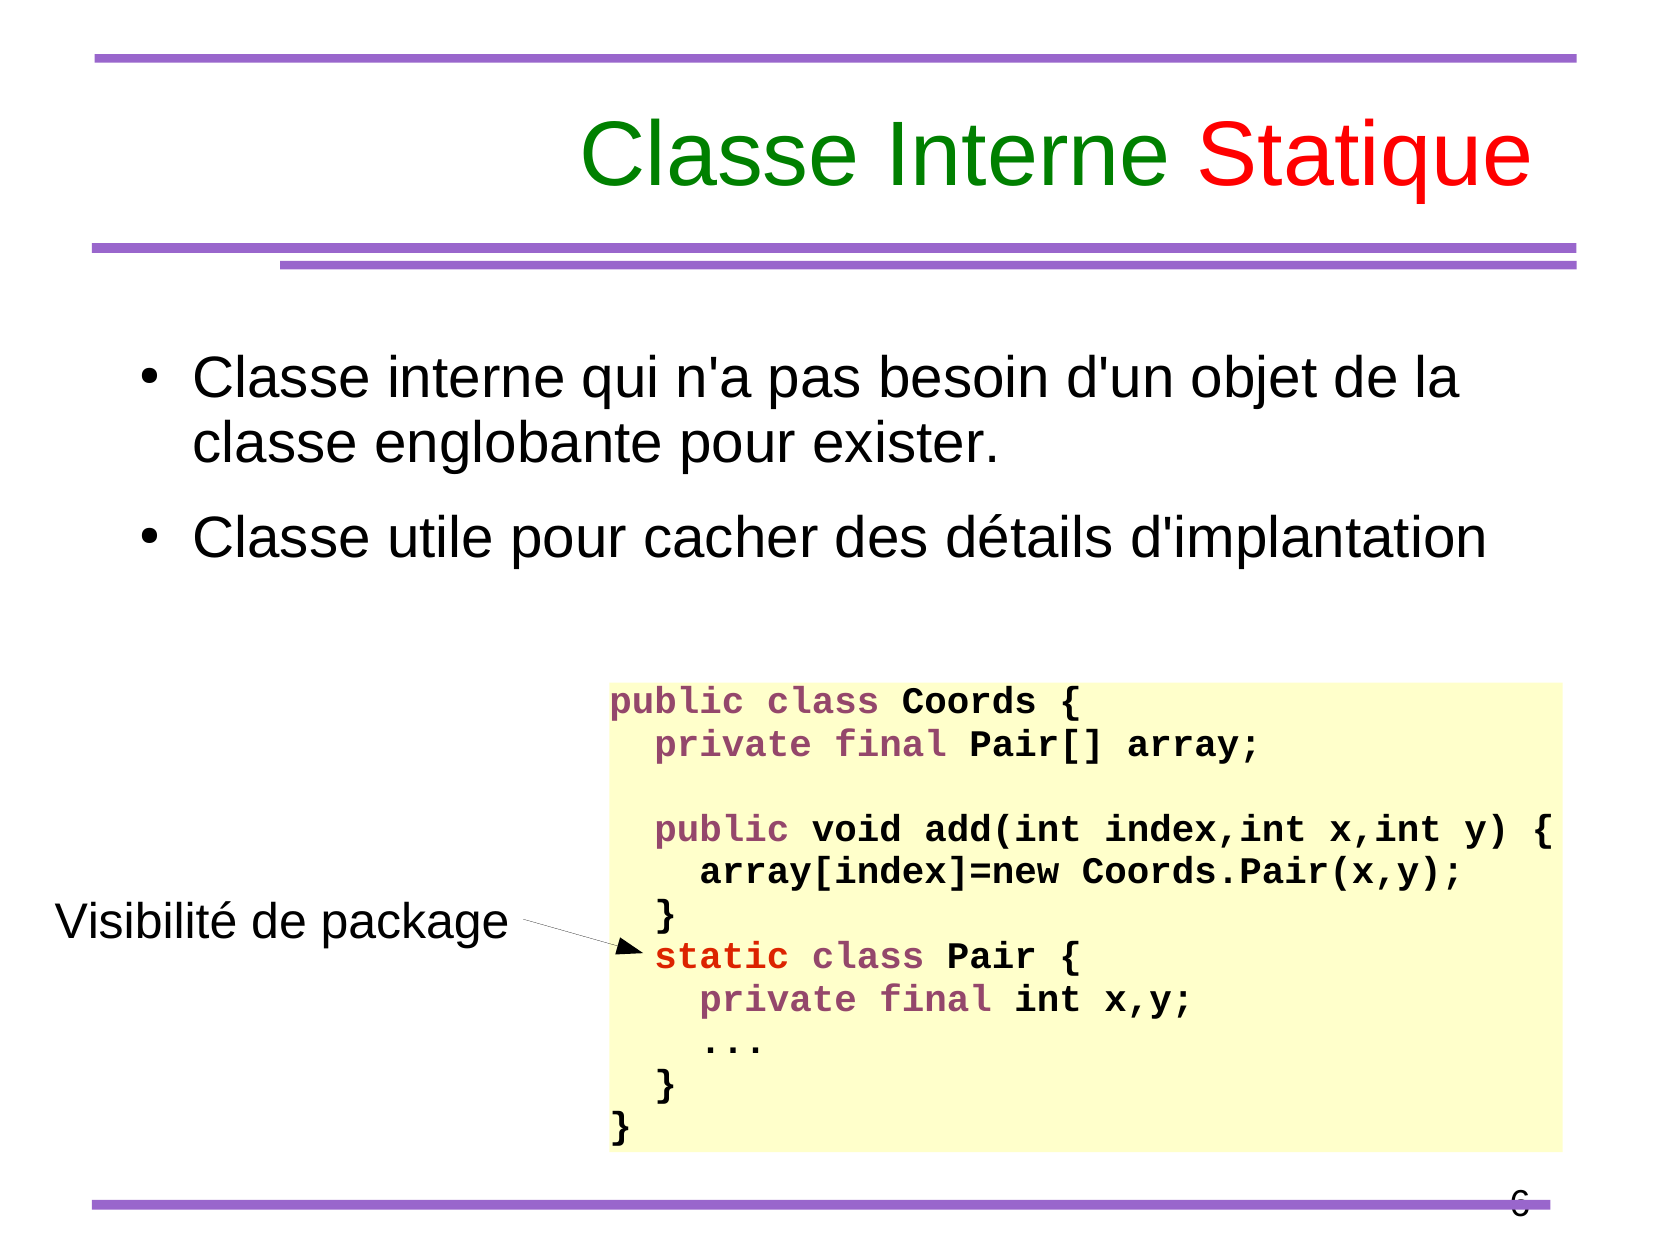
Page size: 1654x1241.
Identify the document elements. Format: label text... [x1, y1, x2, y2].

title Classe Interne Statique [121, 49, 1534, 257]
text_box public class Coords { private final Pair[] array; public void add(int index,int x,int y) { array[index]=new Coords.Pair(x,y); } static class Pair { private final int x,y; ... } } [609, 682, 1563, 1153]
text_box Visibilité de package [54, 893, 510, 950]
list Classe interne qui n'a pas besoin d'un objet de la classe englobante pour exister. Classe utile pour cacher des détails d'implantation [121, 344, 1534, 618]
